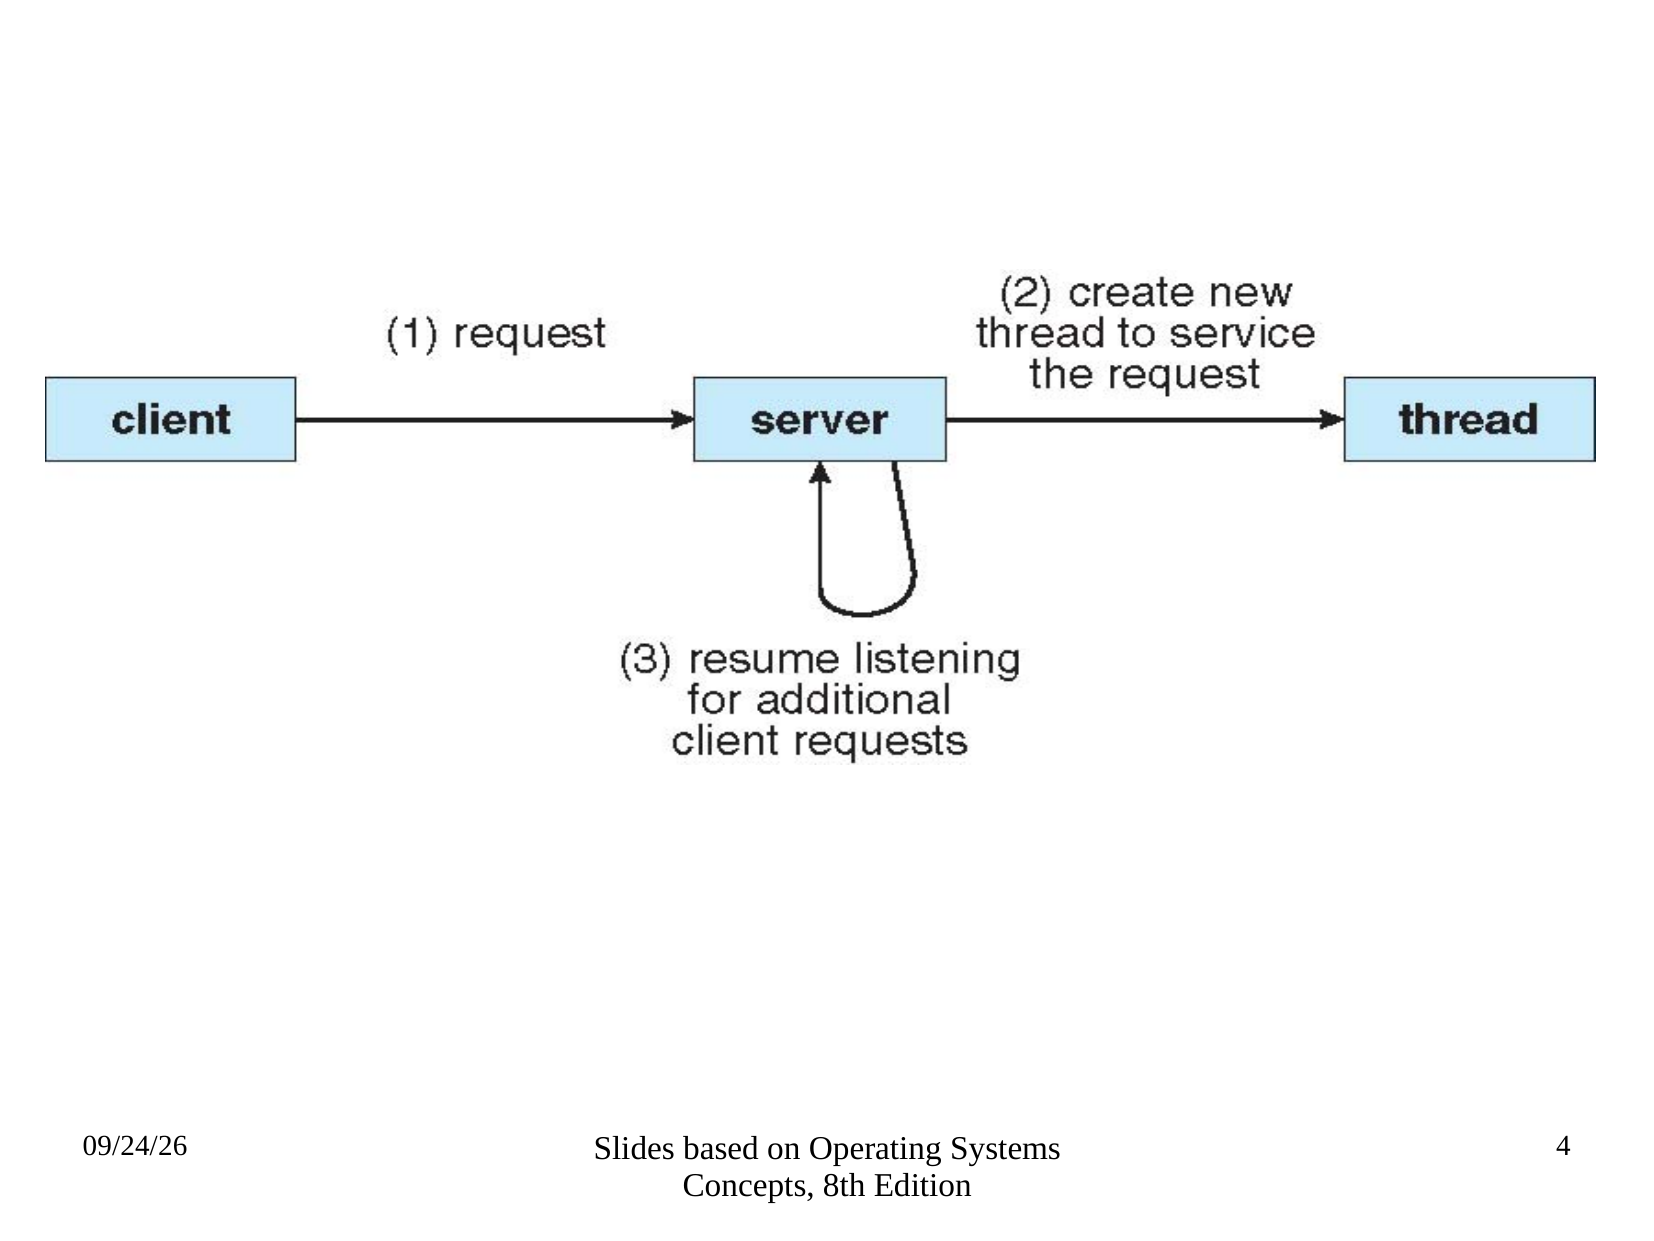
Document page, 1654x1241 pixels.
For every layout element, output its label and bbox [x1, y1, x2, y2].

picture [45, 269, 1596, 766]
